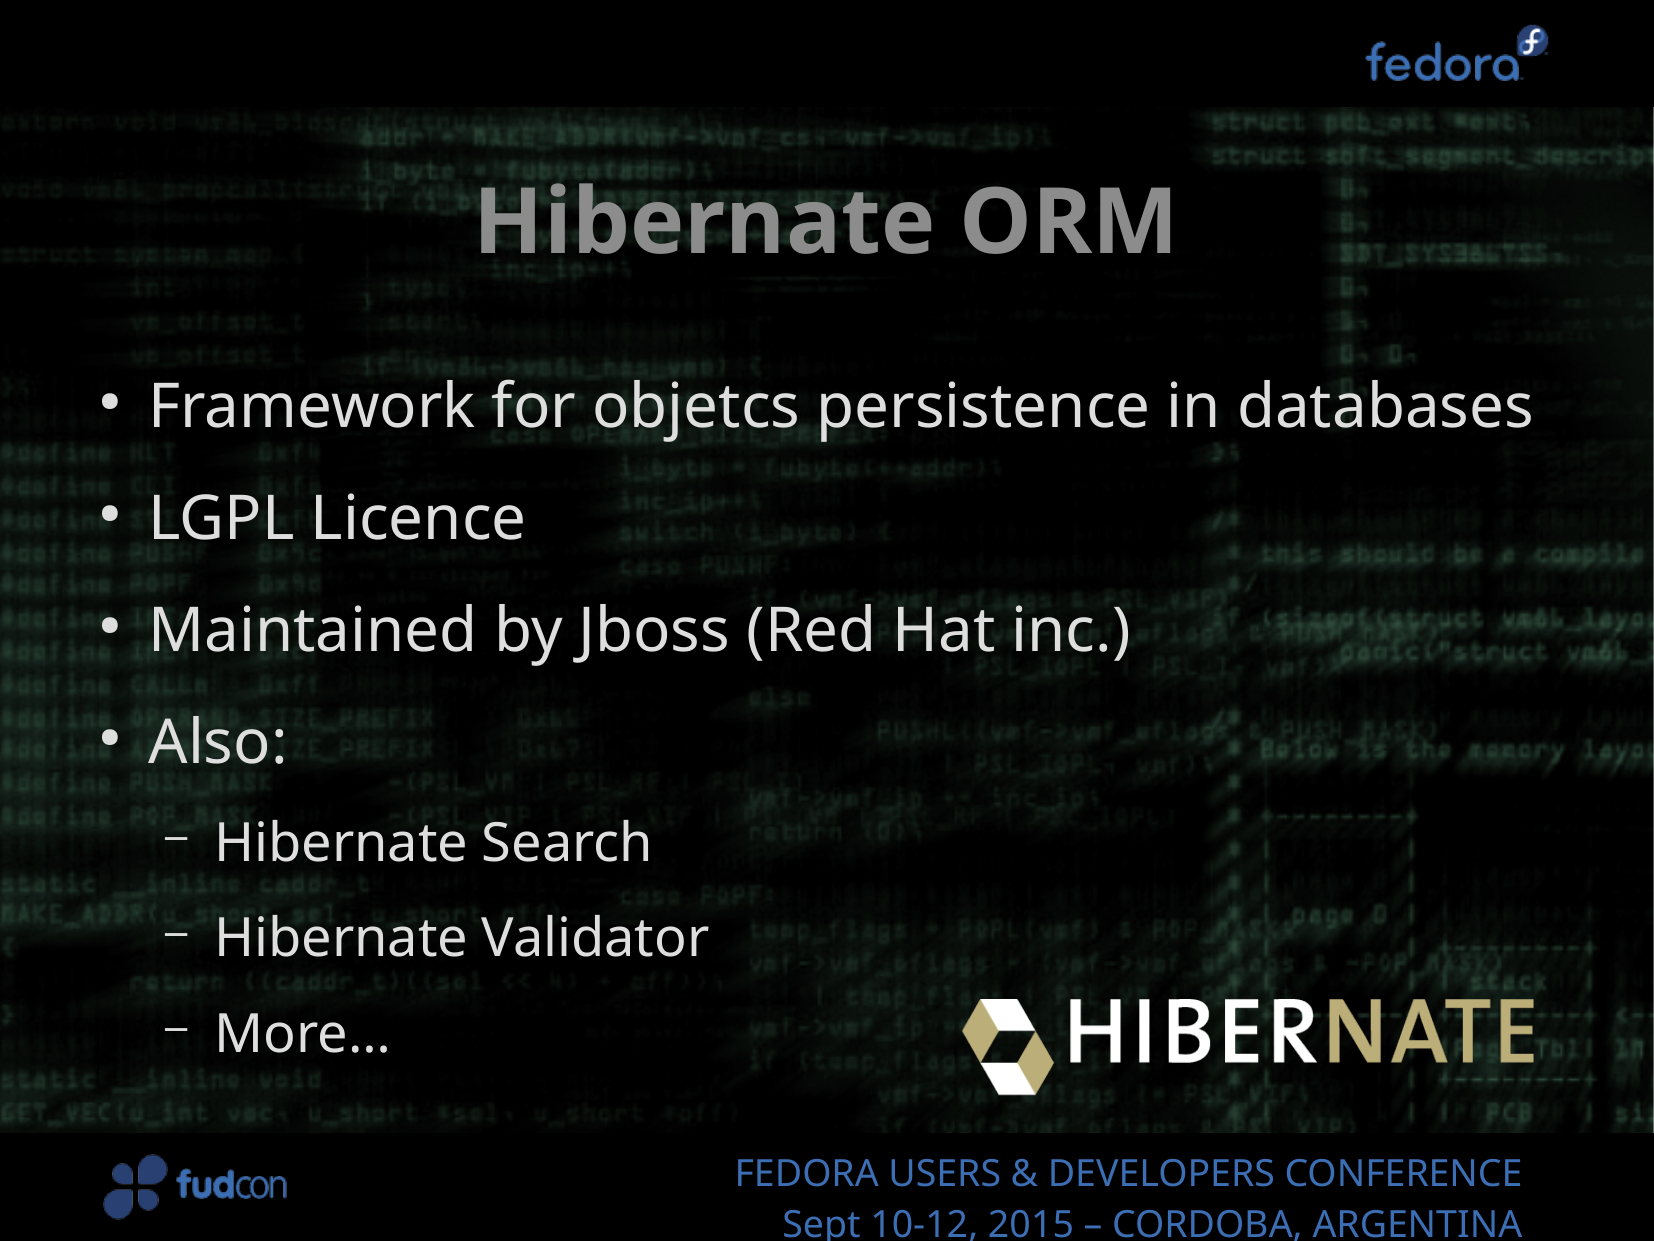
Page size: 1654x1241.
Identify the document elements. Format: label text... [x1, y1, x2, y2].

picture [0, 0, 1654, 1241]
title Hibernate ORM [82, 114, 1571, 322]
list Framework for objetcs persistence in databases LGPL Licence Maintained by Jboss (Red Hat inc.) Also: Hibernate Search Hibernate Validator More… [82, 361, 1571, 1081]
